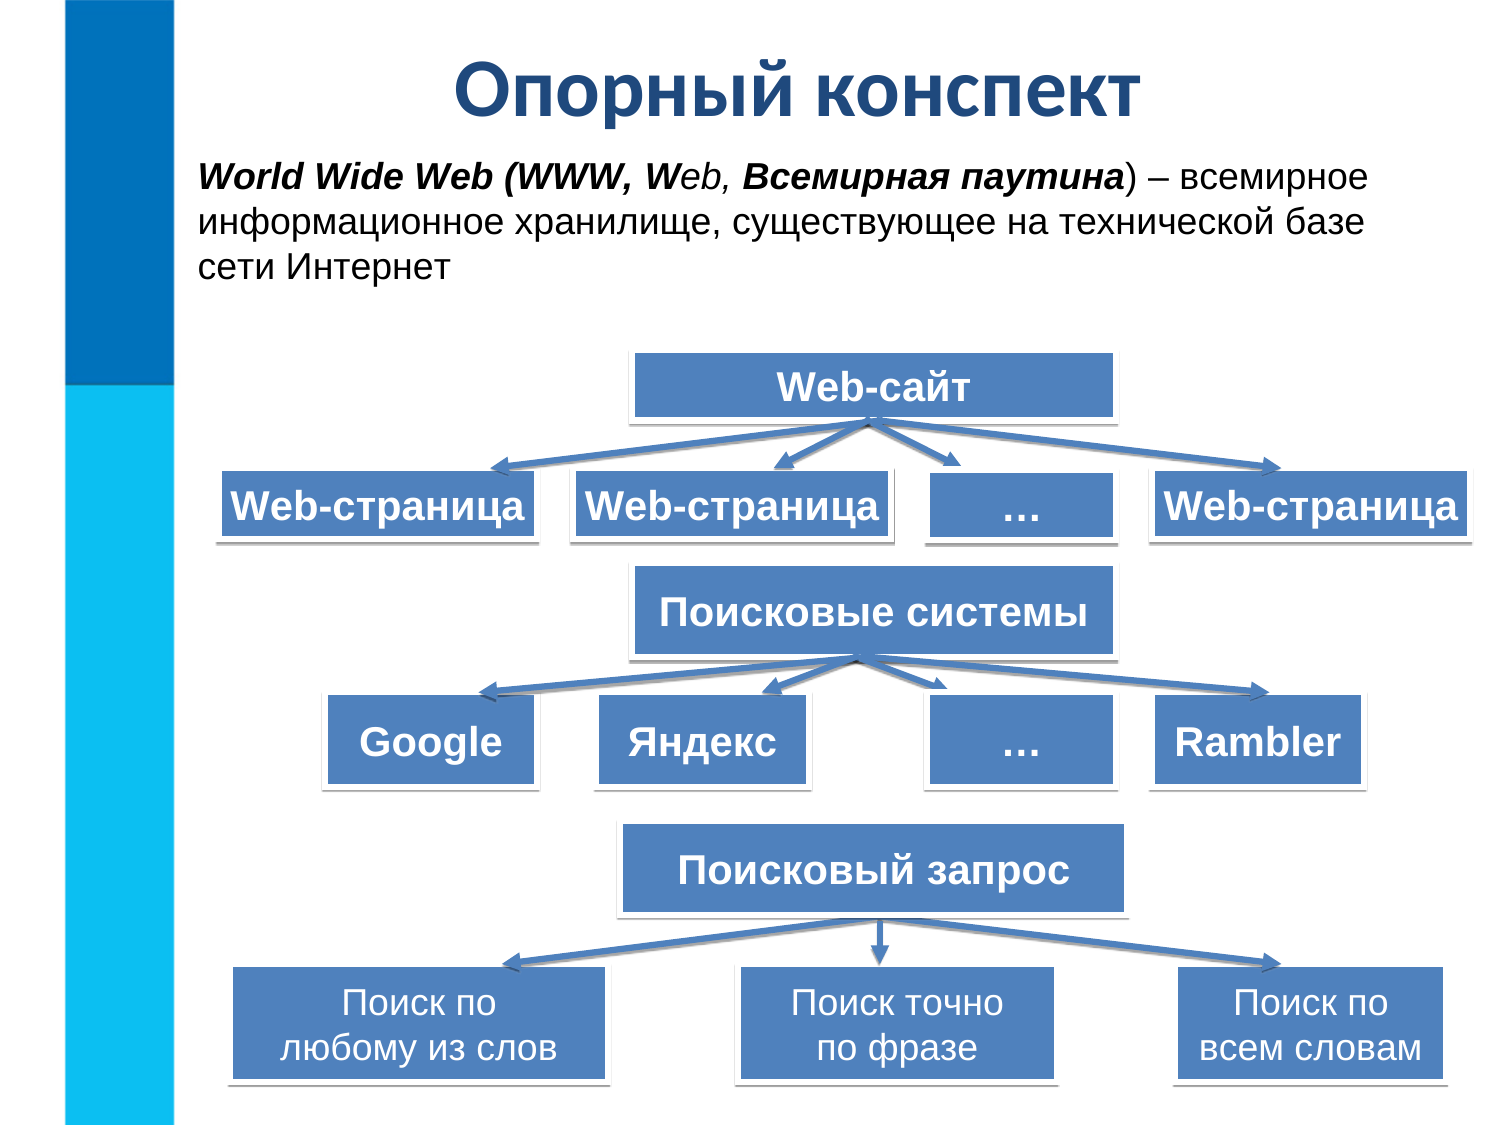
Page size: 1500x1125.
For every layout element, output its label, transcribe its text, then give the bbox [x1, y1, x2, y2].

text_box Поисковый запрос [620, 820, 1128, 915]
text_box … [927, 692, 1116, 787]
text_box Поиск по всем словам [1175, 964, 1447, 1082]
text_box Web-сайт [632, 349, 1117, 421]
text_box Поисковые системы [631, 562, 1116, 657]
text_box World Wide Web (WWW, Web, Всемирная паутина) – всемирное информационное хранилище, существующее на технической базе сети Интернет [183, 148, 1459, 291]
text_box Web-страница [572, 468, 892, 539]
text_box Поиск по любому из слов [230, 964, 609, 1082]
text_box Web-страница [218, 468, 537, 539]
text_box Яндекс [596, 692, 809, 787]
picture [0, 0, 1500, 1125]
text_box Google [324, 692, 538, 787]
text_box Опорный конспект [171, 30, 1425, 135]
text_box … [927, 469, 1117, 541]
text_box Rambler [1151, 692, 1365, 787]
text_box Поиск точно по фразе [738, 964, 1057, 1082]
text_box Web-страница [1151, 468, 1471, 539]
